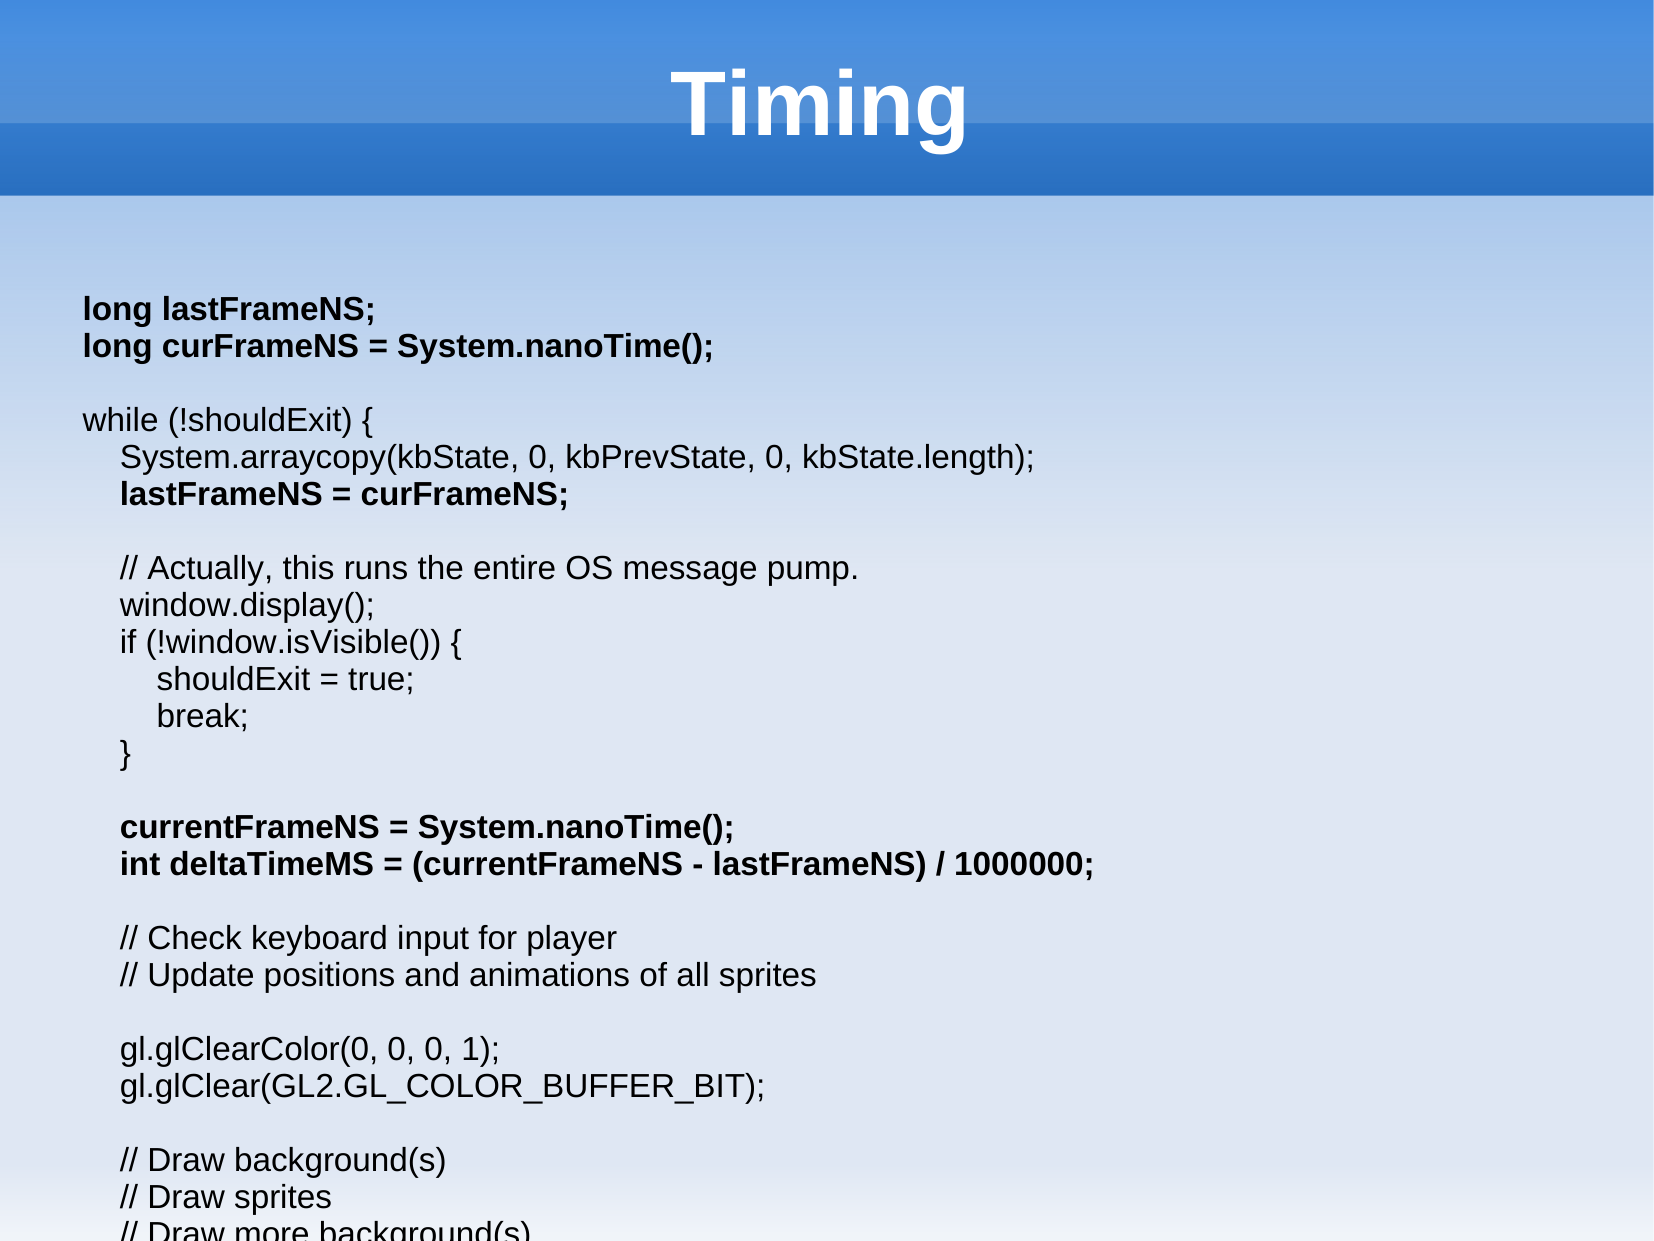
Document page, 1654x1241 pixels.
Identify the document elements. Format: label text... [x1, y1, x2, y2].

title Timing [76, 0, 1565, 208]
picture [0, 0, 1654, 1241]
list long lastFrameNS; long curFrameNS = System.nanoTime(); while (!shouldExit) { System.arraycopy(kbState, 0, kbPrevState, 0, kbState.length); lastFrameNS = curFrameNS; // Actually, this runs the entire OS message pump. window.display(); if (!window.isVisible()) { shouldExit = true; break; } currentFrameNS = System.nanoTime(); int deltaTimeMS = (currentFrameNS - lastFrameNS) / 1000000; // Check keyboard input for player // Update positions and animations of all sprites gl.glClearColor(0, 0, 0, 1); gl.glClear(GL2.GL_COLOR_BUFFER_BIT); // Draw background(s) // Draw sprites // Draw more background(s) // Present to the player. window.swapBuffers(); } [82, 290, 1571, 1241]
